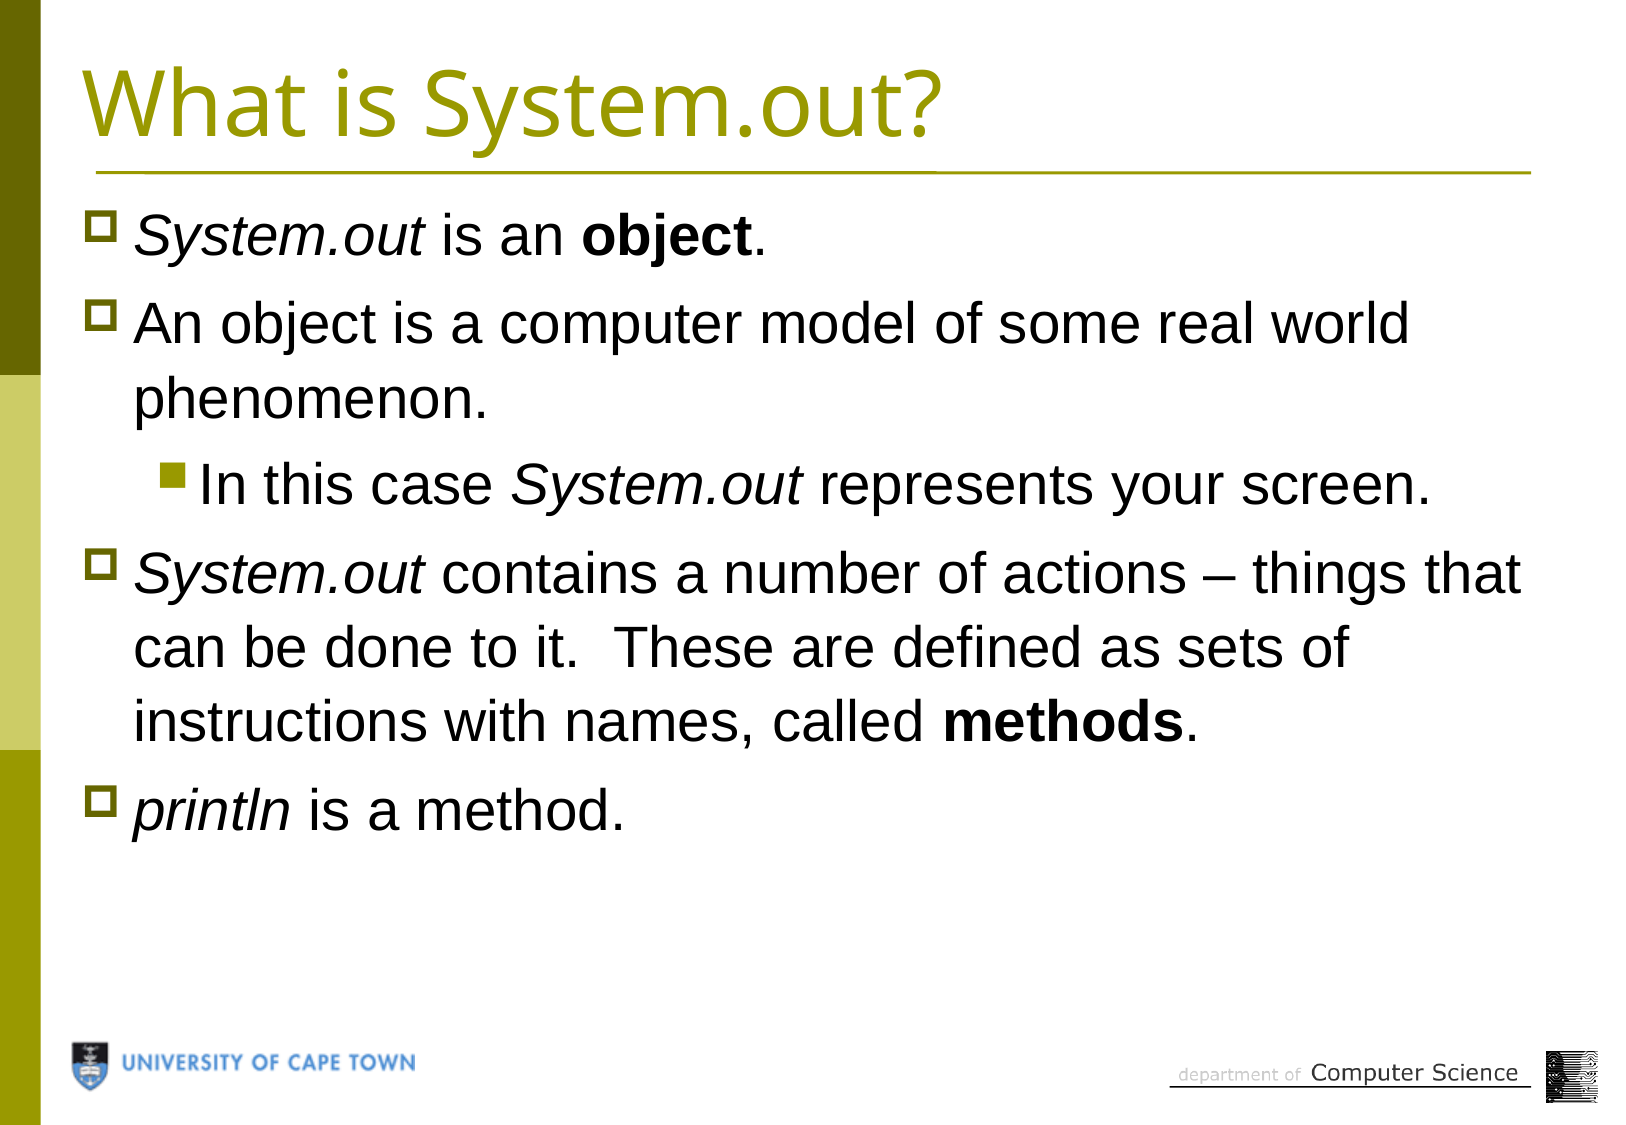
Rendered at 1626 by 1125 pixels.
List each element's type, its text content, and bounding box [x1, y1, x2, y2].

text_box System.out is an object. An object is a computer model of some real world phenomenon. In this case System.out represents your screen. System.out contains a number of actions – things that can be done to it. These are defined as sets of instructions with names, called methods. println is a method. [81, 196, 1543, 990]
title What is System.out? [81, 52, 1543, 165]
picture [1546, 1051, 1598, 1103]
picture [61, 1024, 415, 1103]
picture [1169, 1043, 1532, 1091]
